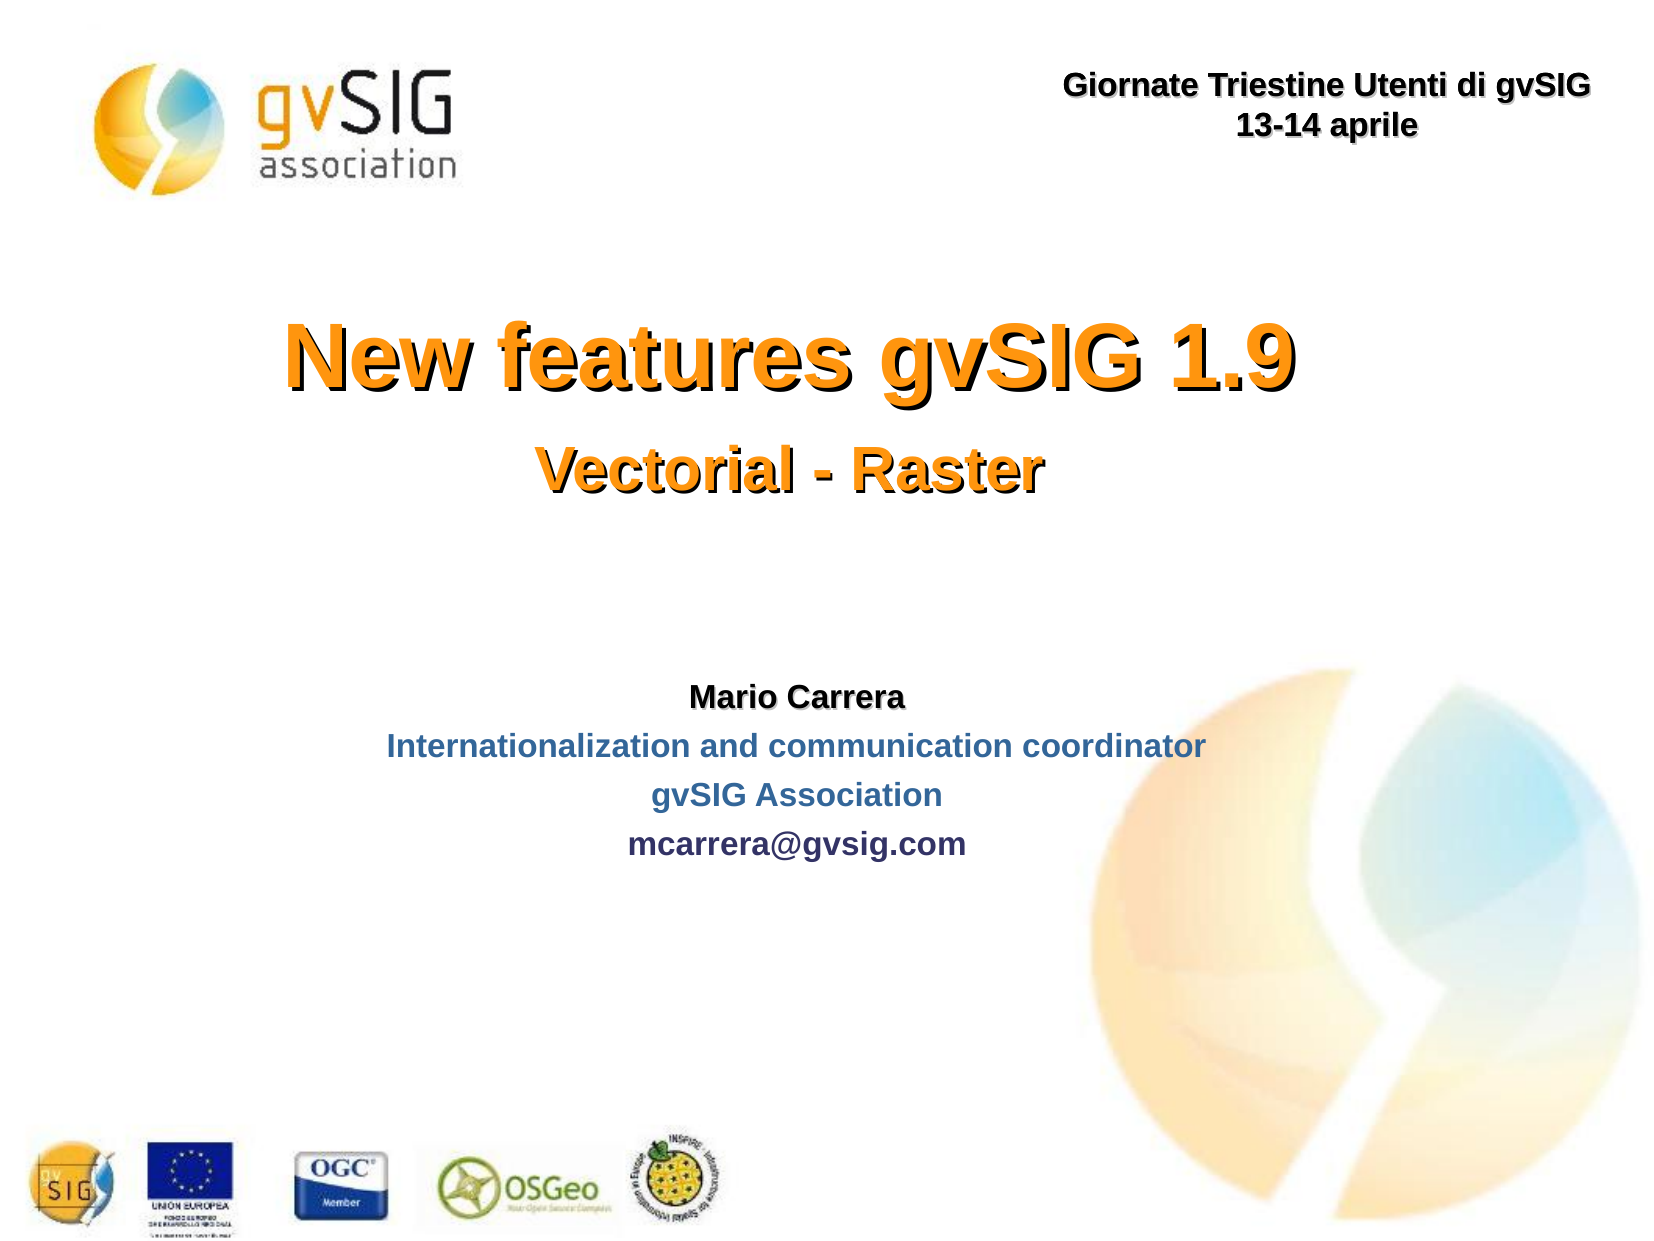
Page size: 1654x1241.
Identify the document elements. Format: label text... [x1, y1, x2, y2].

text_box Giornate Triestine Utenti di gvSIG 13-14 aprile [974, 59, 1654, 232]
text_box New features gvSIG 1.9 Vectorial - Raster [162, 301, 1418, 709]
text_box Mario Carrera Internationalization and communication coordinator gvSIG Association mcarrera@gvsig.com [324, 709, 1270, 919]
picture [1, 0, 1654, 1241]
